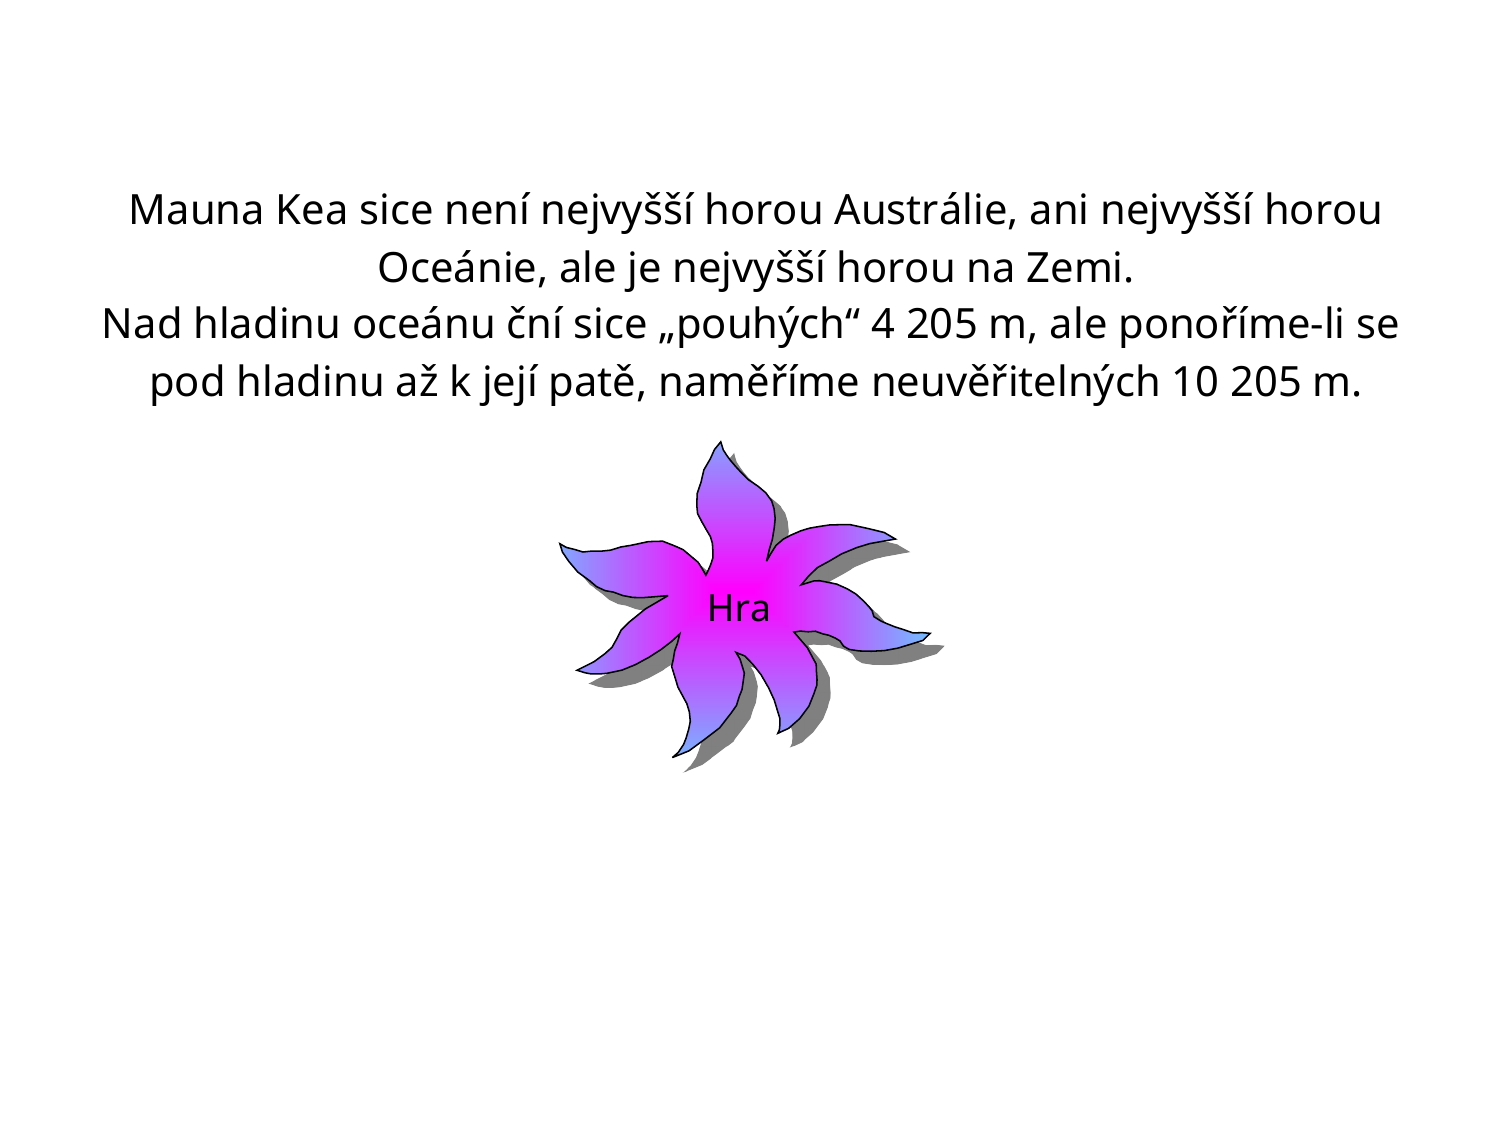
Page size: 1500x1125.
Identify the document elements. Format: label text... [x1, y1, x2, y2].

text_box Mauna Kea sice není nejvyšší horou Austrálie, ani nejvyšší horou Oceánie, ale je nejvyšší horou na Zemi. Nad hladinu oceánu ční sice „pouhých“ 4 205 m, ale ponoříme-li se pod hladinu až k její patě, naměříme neuvěřitelných 10 205 m. [87, 172, 1427, 417]
text_box Hra [692, 574, 787, 641]
text_box [559, 441, 931, 758]
